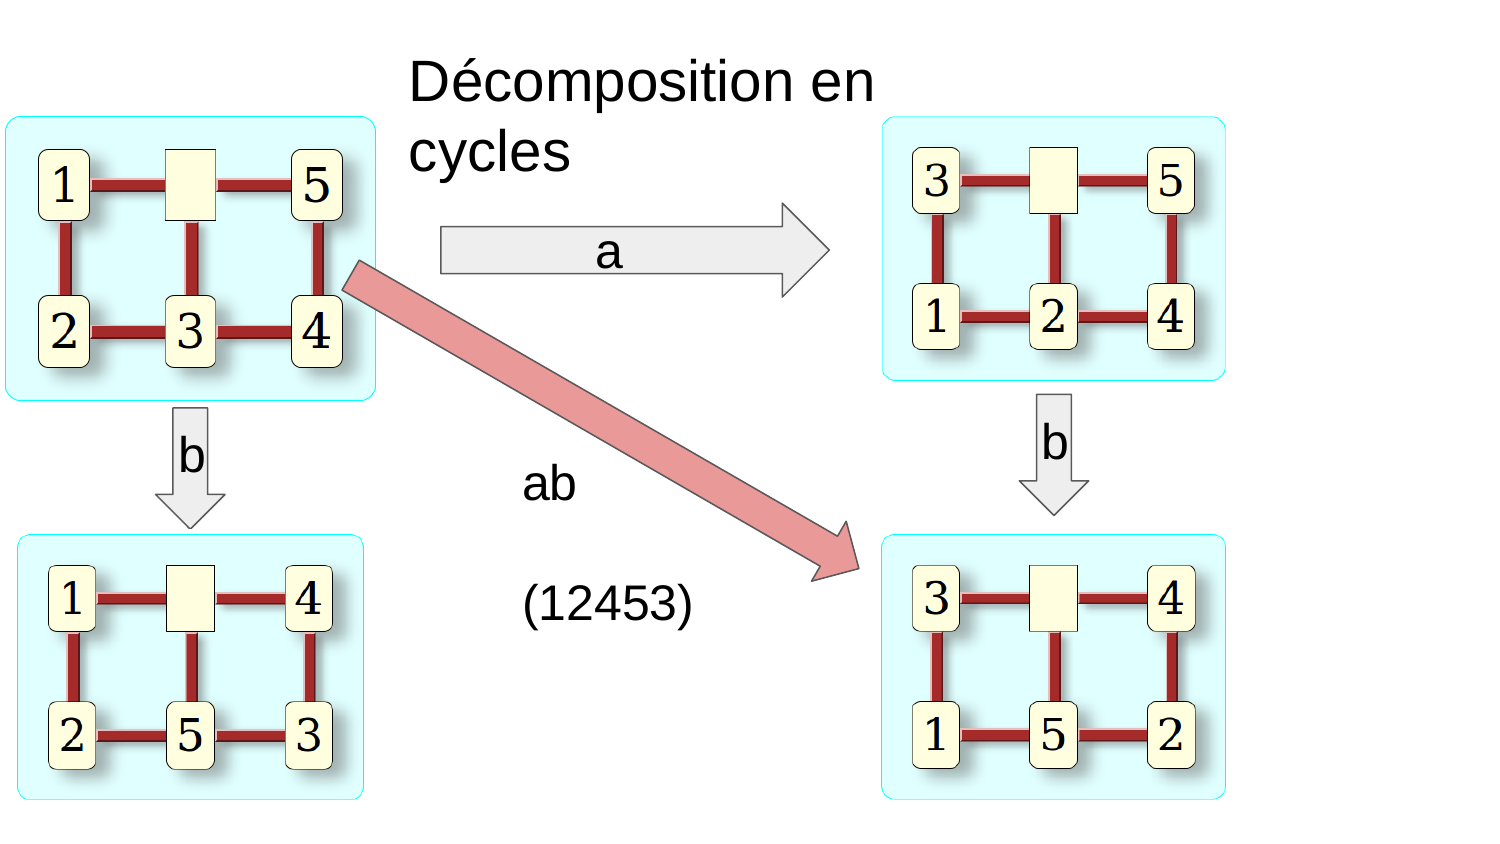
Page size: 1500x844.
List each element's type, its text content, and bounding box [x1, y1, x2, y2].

text_box b [1026, 394, 1122, 489]
text_box [818, 521, 859, 580]
text_box ab (12453) [507, 435, 818, 640]
text_box b [163, 407, 259, 502]
picture [876, 529, 1232, 807]
text_box [1027, 489, 1081, 516]
text_box [676, 203, 830, 298]
text_box [155, 494, 218, 529]
picture [876, 110, 1232, 390]
text_box [440, 226, 580, 274]
picture [0, 112, 381, 408]
text_box a [580, 203, 676, 297]
picture [12, 529, 369, 807]
text_box [1019, 480, 1026, 488]
title Décomposition en cycles [393, 27, 1069, 122]
text_box [341, 260, 663, 435]
